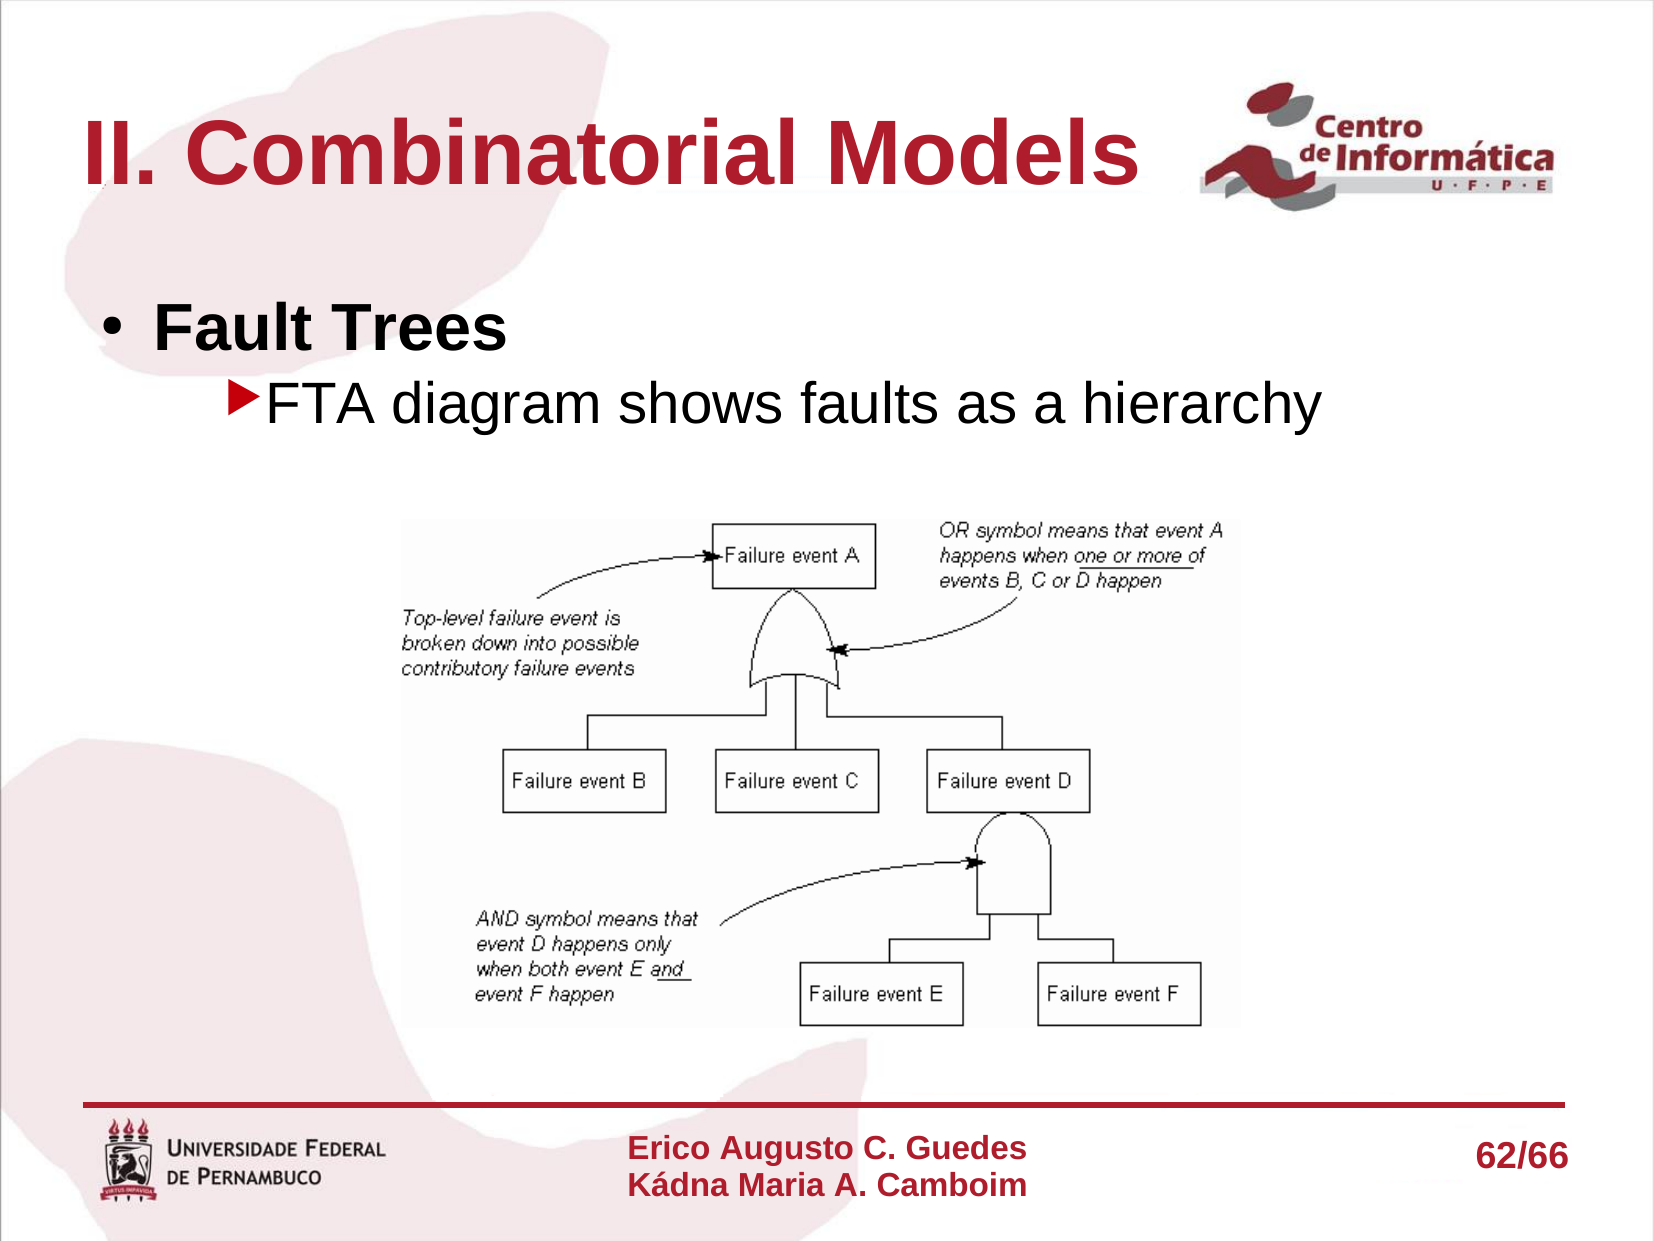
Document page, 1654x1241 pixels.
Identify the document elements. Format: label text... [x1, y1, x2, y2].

list Fault Trees FTA diagram shows faults as a hierarchy [82, 290, 1571, 1094]
title II. Combinatorial Models [82, 56, 1571, 250]
picture [0, 0, 1654, 1241]
